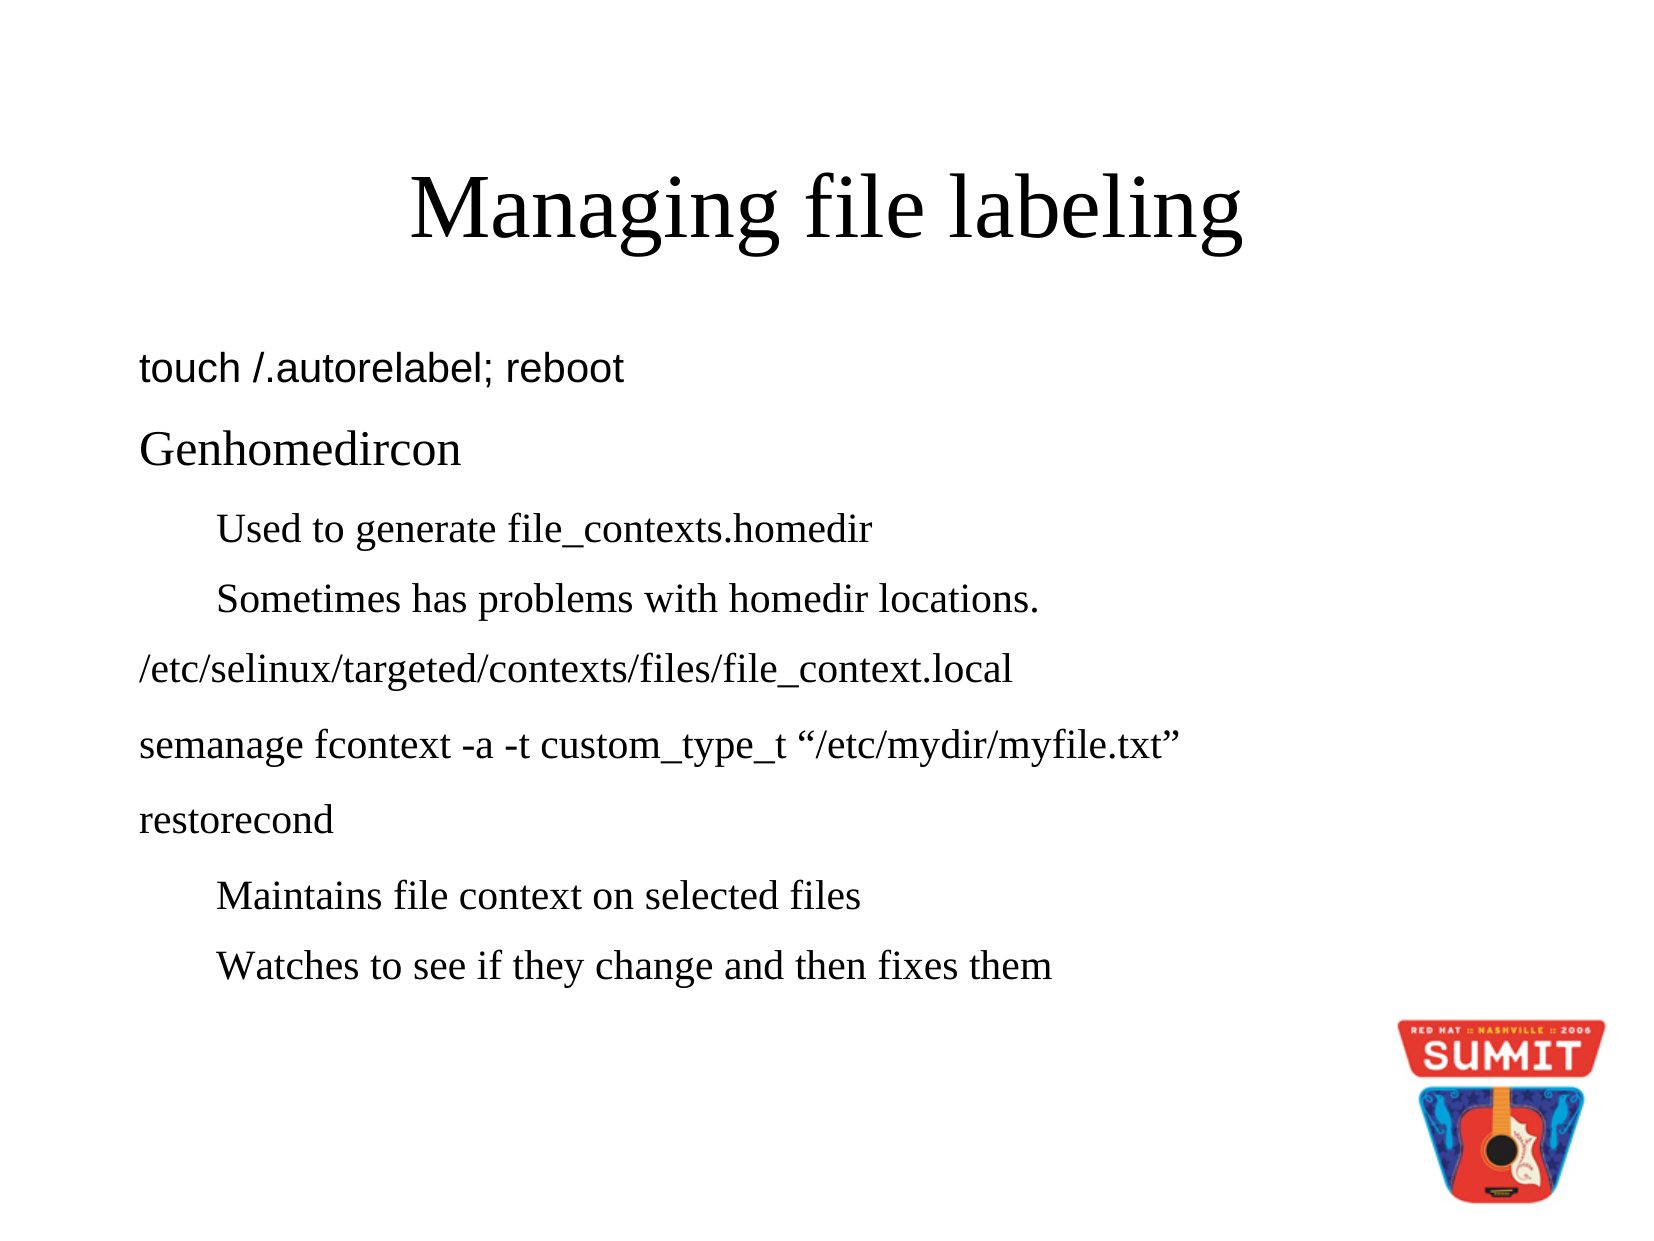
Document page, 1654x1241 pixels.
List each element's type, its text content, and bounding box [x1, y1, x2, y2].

title Managing file labeling [121, 142, 1534, 270]
list touch /.autorelabel; reboot Genhomedircon Used to generate file_contexts.homedir Sometimes has problems with homedir locations. /etc/selinux/targeted/contexts/files/file_context.local semanage fcontext -a -t custom_type_t “/etc/mydir/myfile.txt” restorecond Maintains file context on selected files Watches to see if they change and then fixes them [121, 344, 1534, 1126]
picture [1392, 1011, 1611, 1211]
